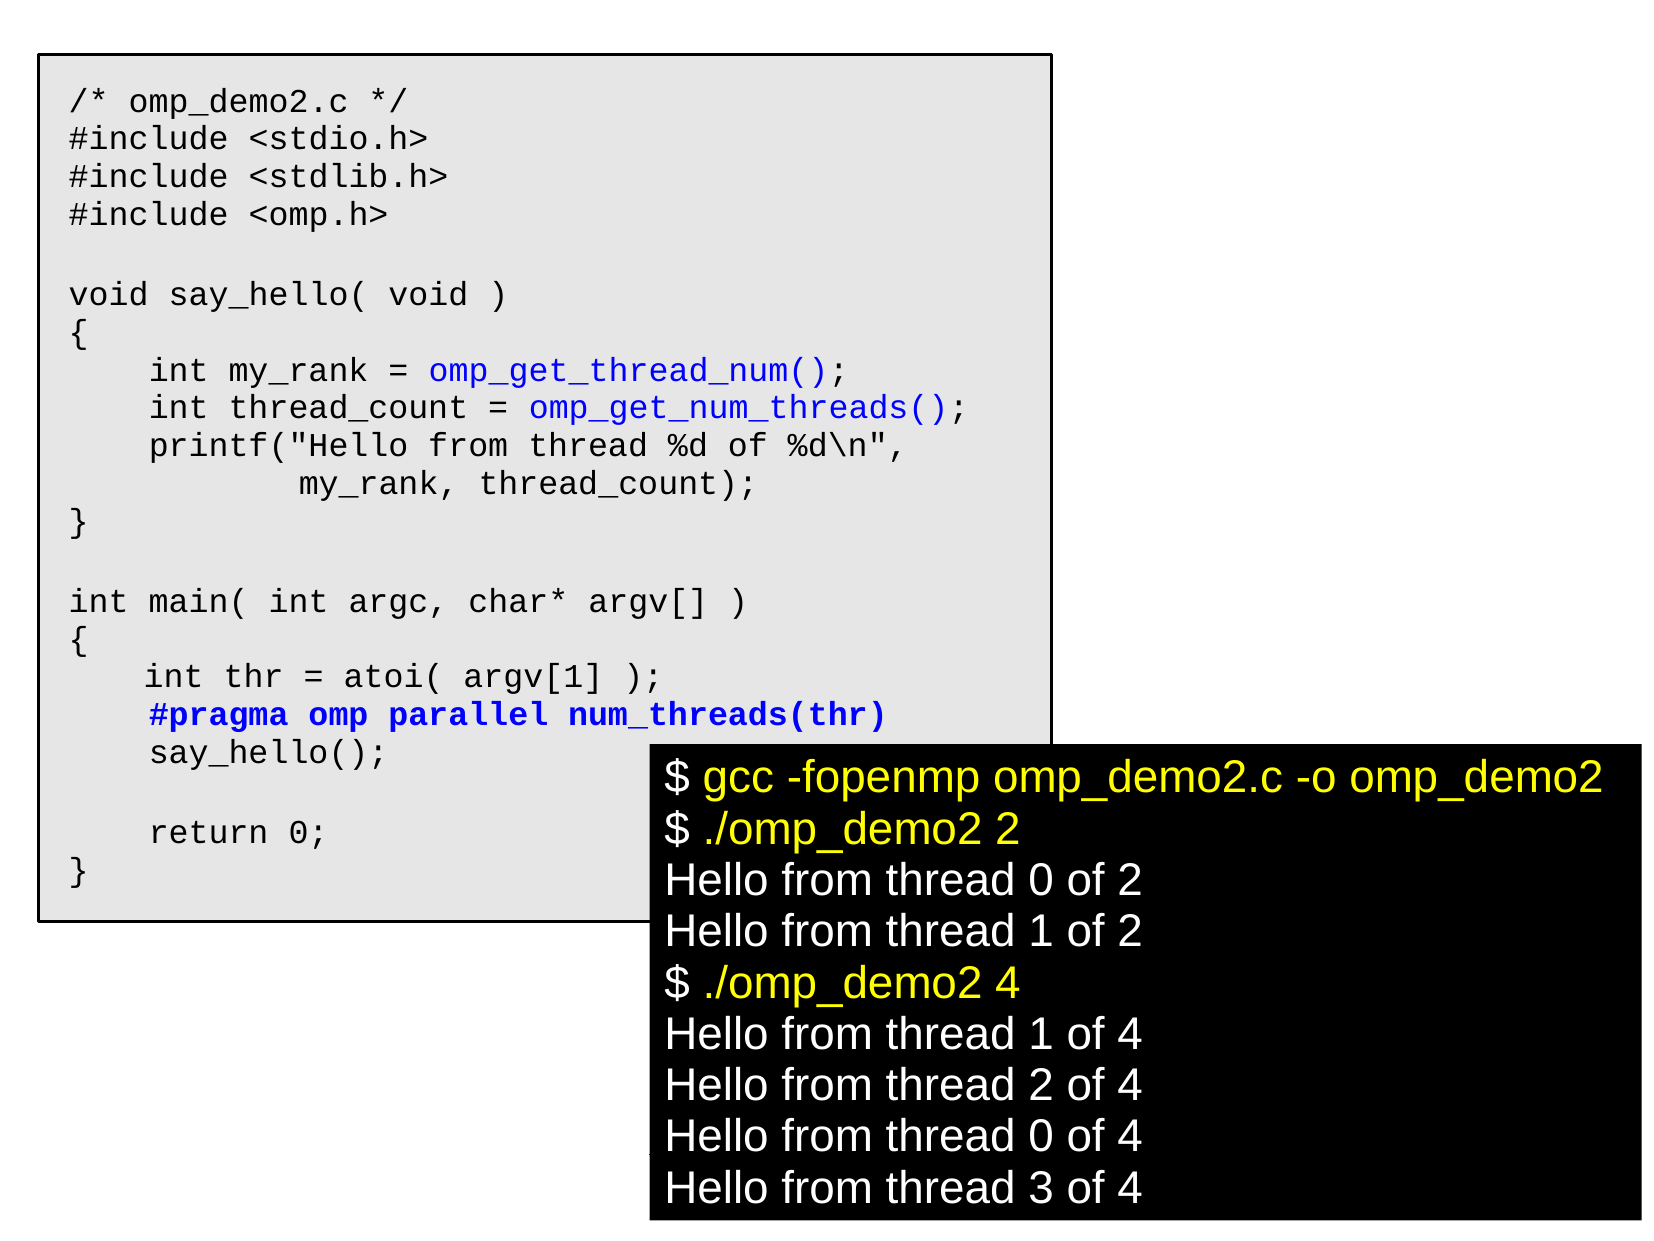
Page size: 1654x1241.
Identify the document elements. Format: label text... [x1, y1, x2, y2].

text_box $ gcc -fopenmp omp_demo2.c -o omp_demo2 $ ./omp_demo2 2 Hello from thread 0 of 2 Hello from thread 1 of 2 $ ./omp_demo2 4 Hello from thread 1 of 4 Hello from thread 2 of 4 Hello from thread 0 of 4 Hello from thread 3 of 4 [649, 744, 1642, 1221]
text_box /* omp_demo2.c */ #include <stdio.h> #include <stdlib.h> #include <omp.h> void say_hello( void ) { int my_rank = omp_get_thread_num(); int thread_count = omp_get_num_threads(); printf("Hello from thread %d of %d\n", my_rank, thread_count); } int main( int argc, char* argv[] ) { int thr = atoi( argv[1] ); #pragma omp parallel num_threads(thr) say_hello(); return 0; } [38, 54, 1052, 922]
